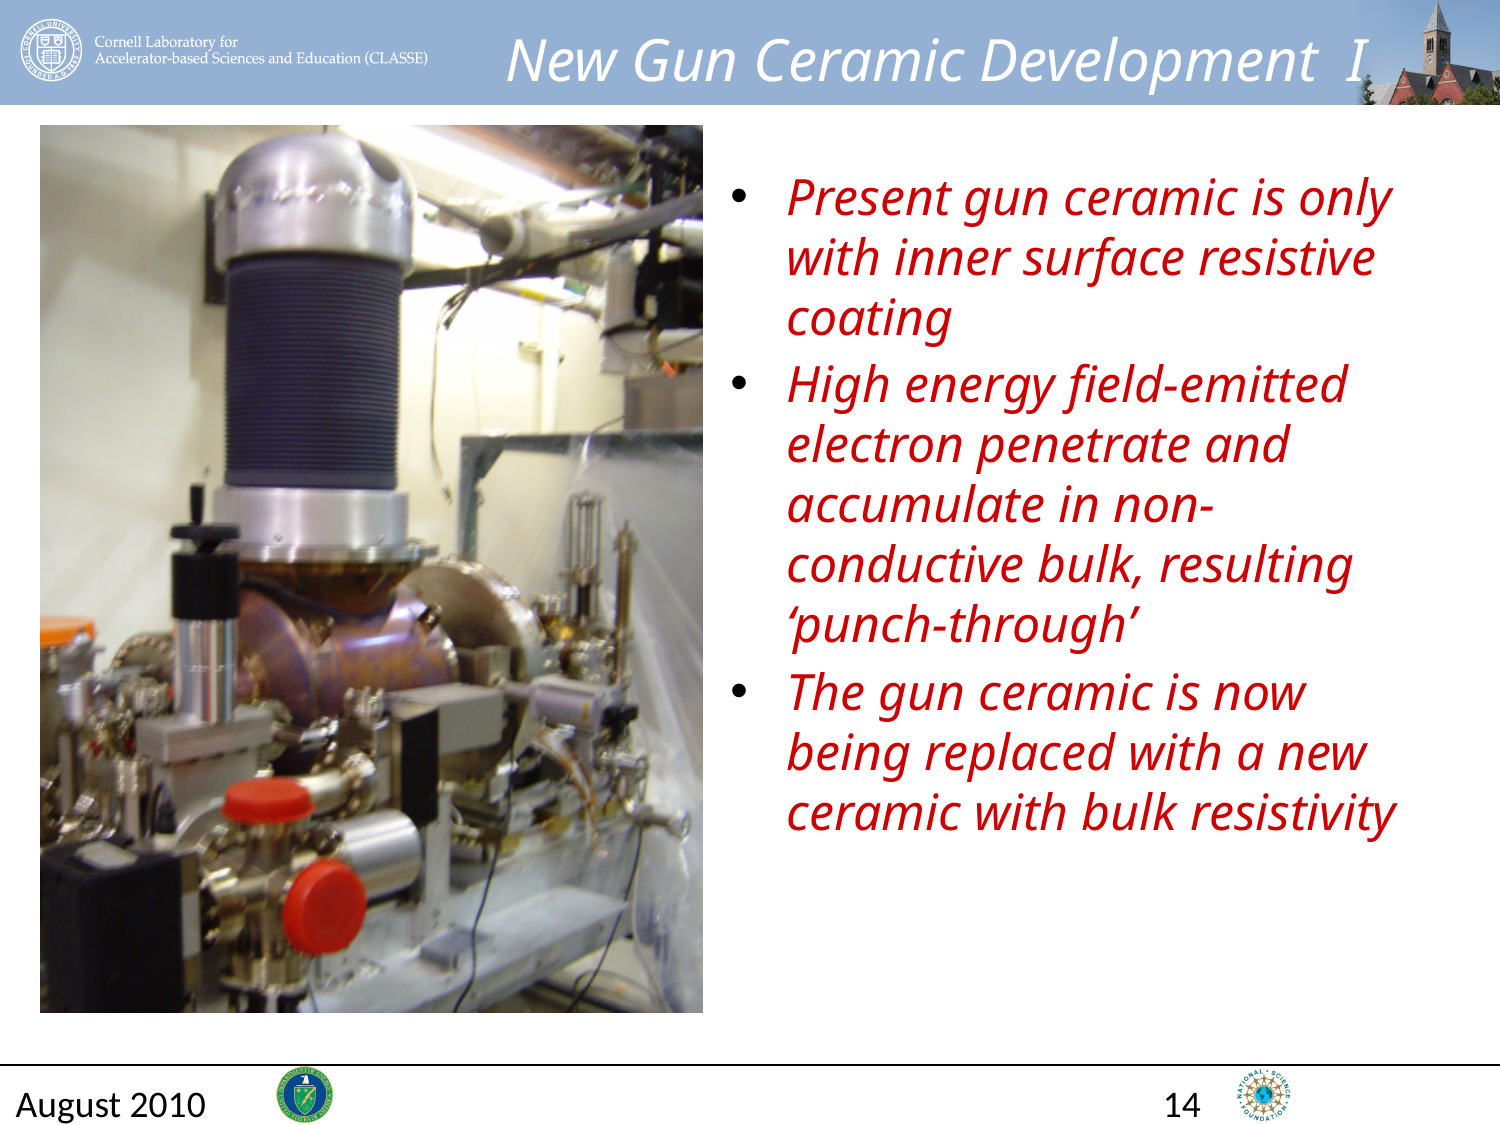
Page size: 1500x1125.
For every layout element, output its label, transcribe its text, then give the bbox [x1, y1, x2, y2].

slide_number <number> [1147, 1065, 1498, 1125]
text_box Present gun ceramic is only with inner surface resistive coating High energy field-emitted electron penetrate and accumulate in non-conductive bulk, resulting ‘punch-through’ The gun ceramic is now being replaced with a new ceramic with bulk resistivity [715, 150, 1453, 976]
picture [40, 125, 703, 1013]
picture [0, 0, 1500, 105]
slide_number August 2010 [0, 1065, 351, 1125]
text_box New Gun Ceramic Development I [406, 7, 1382, 108]
